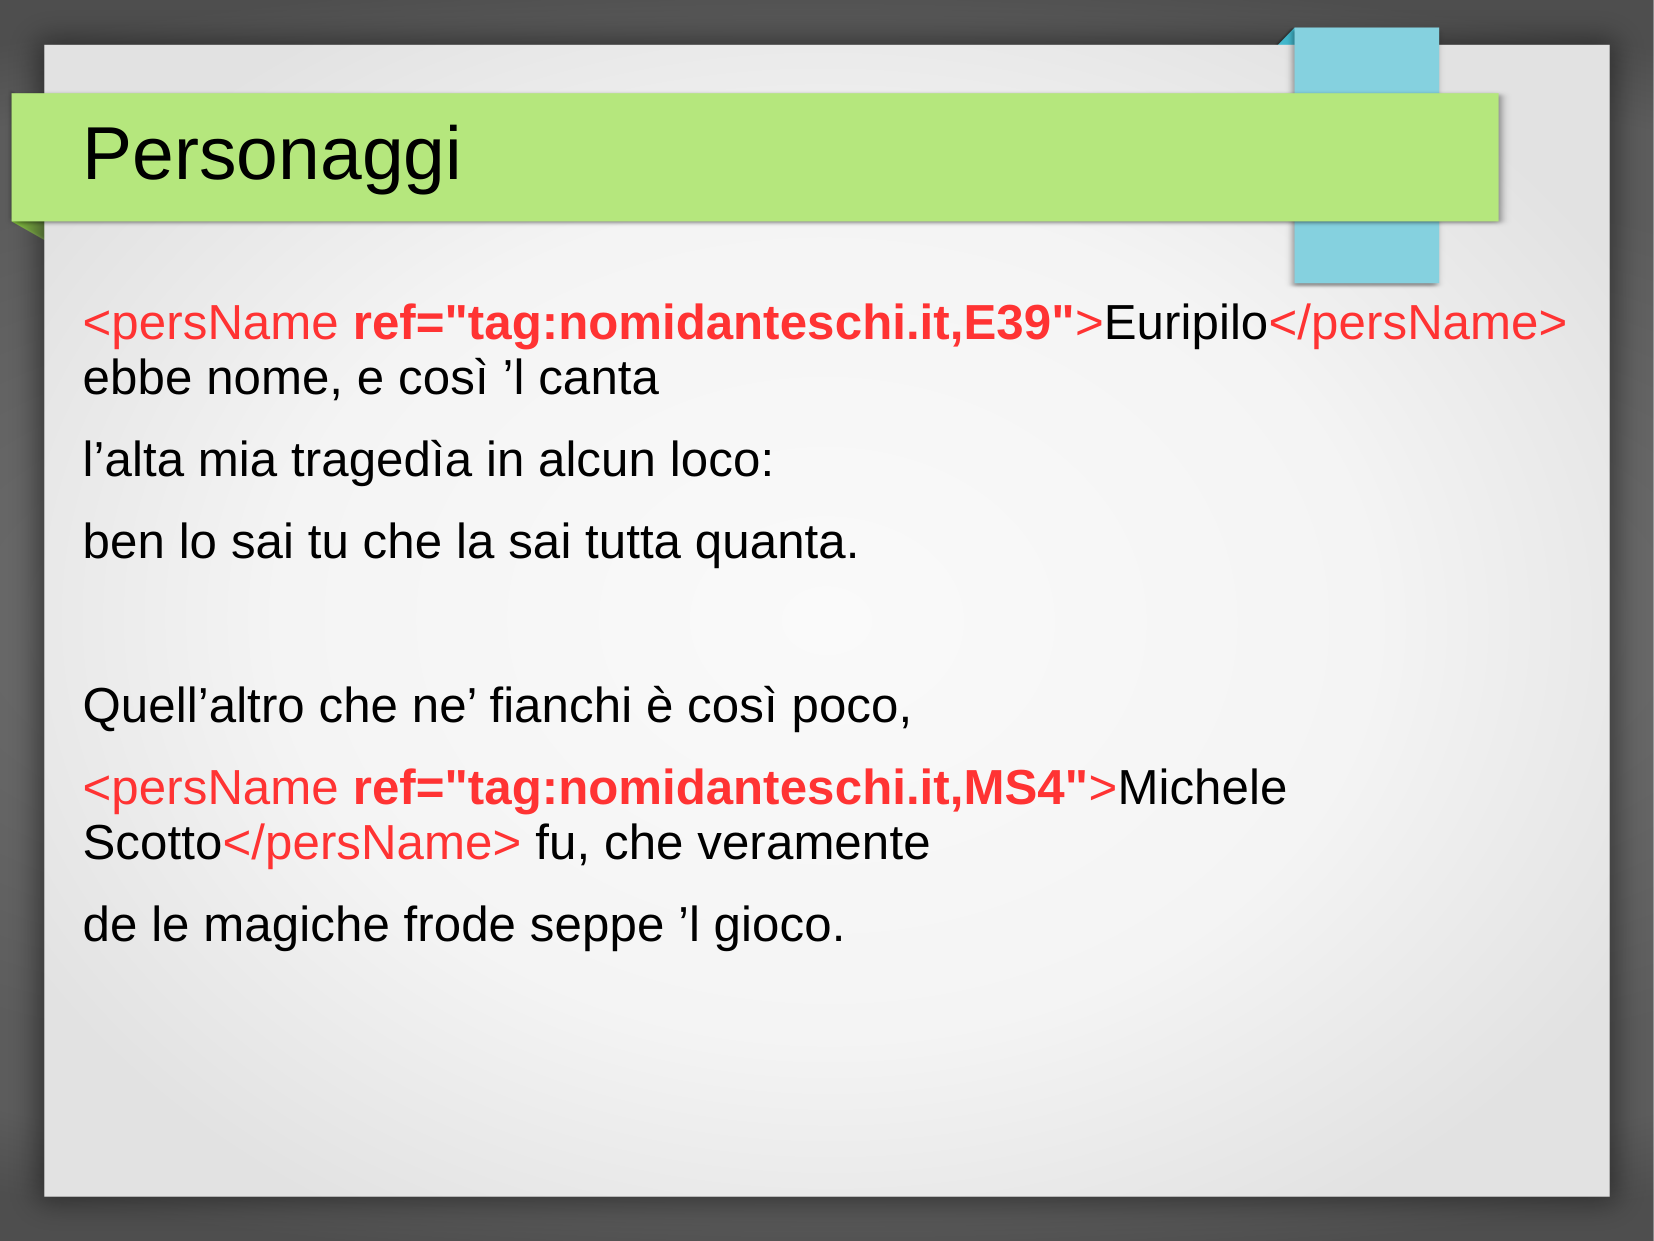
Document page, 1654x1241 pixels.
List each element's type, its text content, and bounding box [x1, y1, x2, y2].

list <persName ref="tag:nomidanteschi.it,E39">Euripilo</persName> ebbe nome, e così ’l canta l’alta mia tragedìa in alcun loco: ben lo sai tu che la sai tutta quanta. Quell’altro che ne’ fianchi è così poco, <persName ref="tag:nomidanteschi.it,MS4">Michele Scotto</persName> fu, che veramente de le magiche frode seppe ’l gioco. [82, 295, 1571, 1015]
picture [0, 0, 1654, 1241]
title Personaggi [82, 94, 1264, 213]
